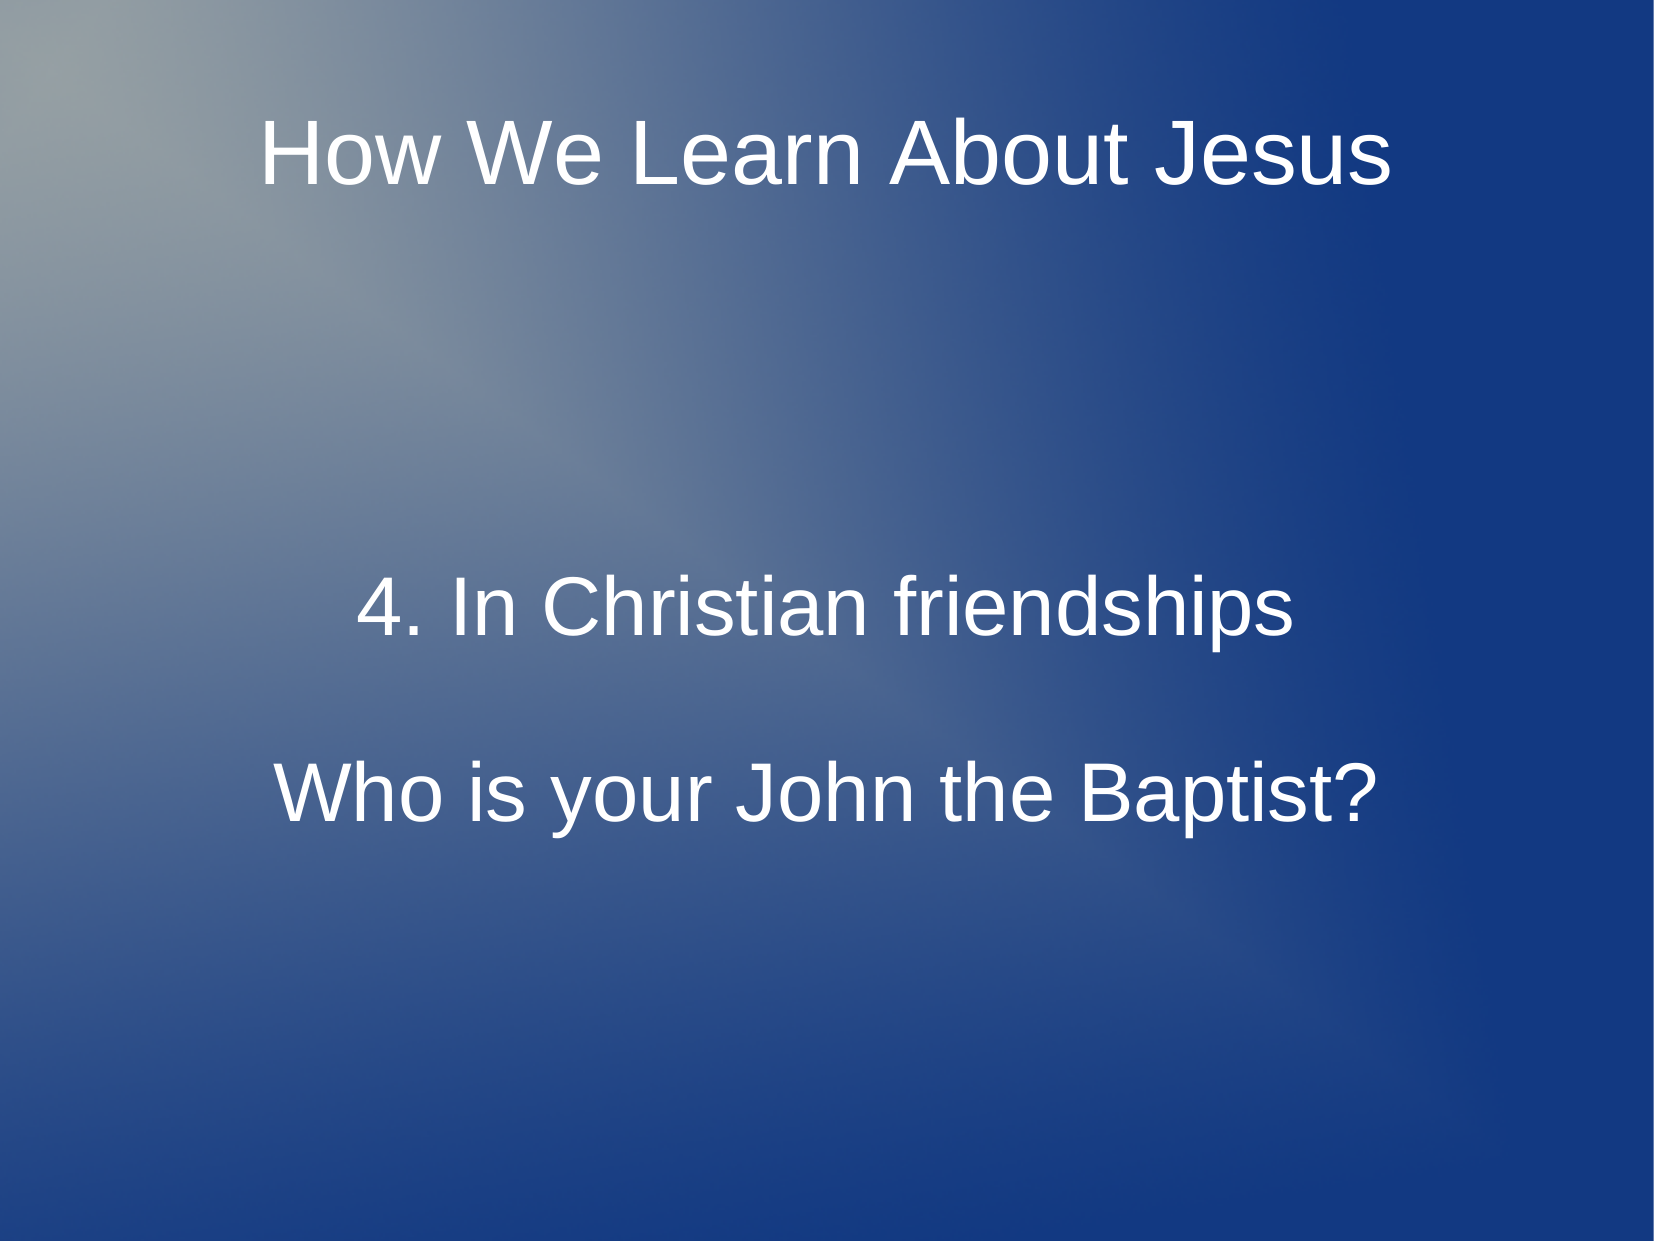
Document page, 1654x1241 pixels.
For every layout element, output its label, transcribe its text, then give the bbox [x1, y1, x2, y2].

picture [0, 0, 1654, 1241]
subtitle 4. In Christian friendships Who is your John the Baptist? [82, 290, 1571, 1109]
title How We Learn About Jesus [82, 56, 1571, 250]
